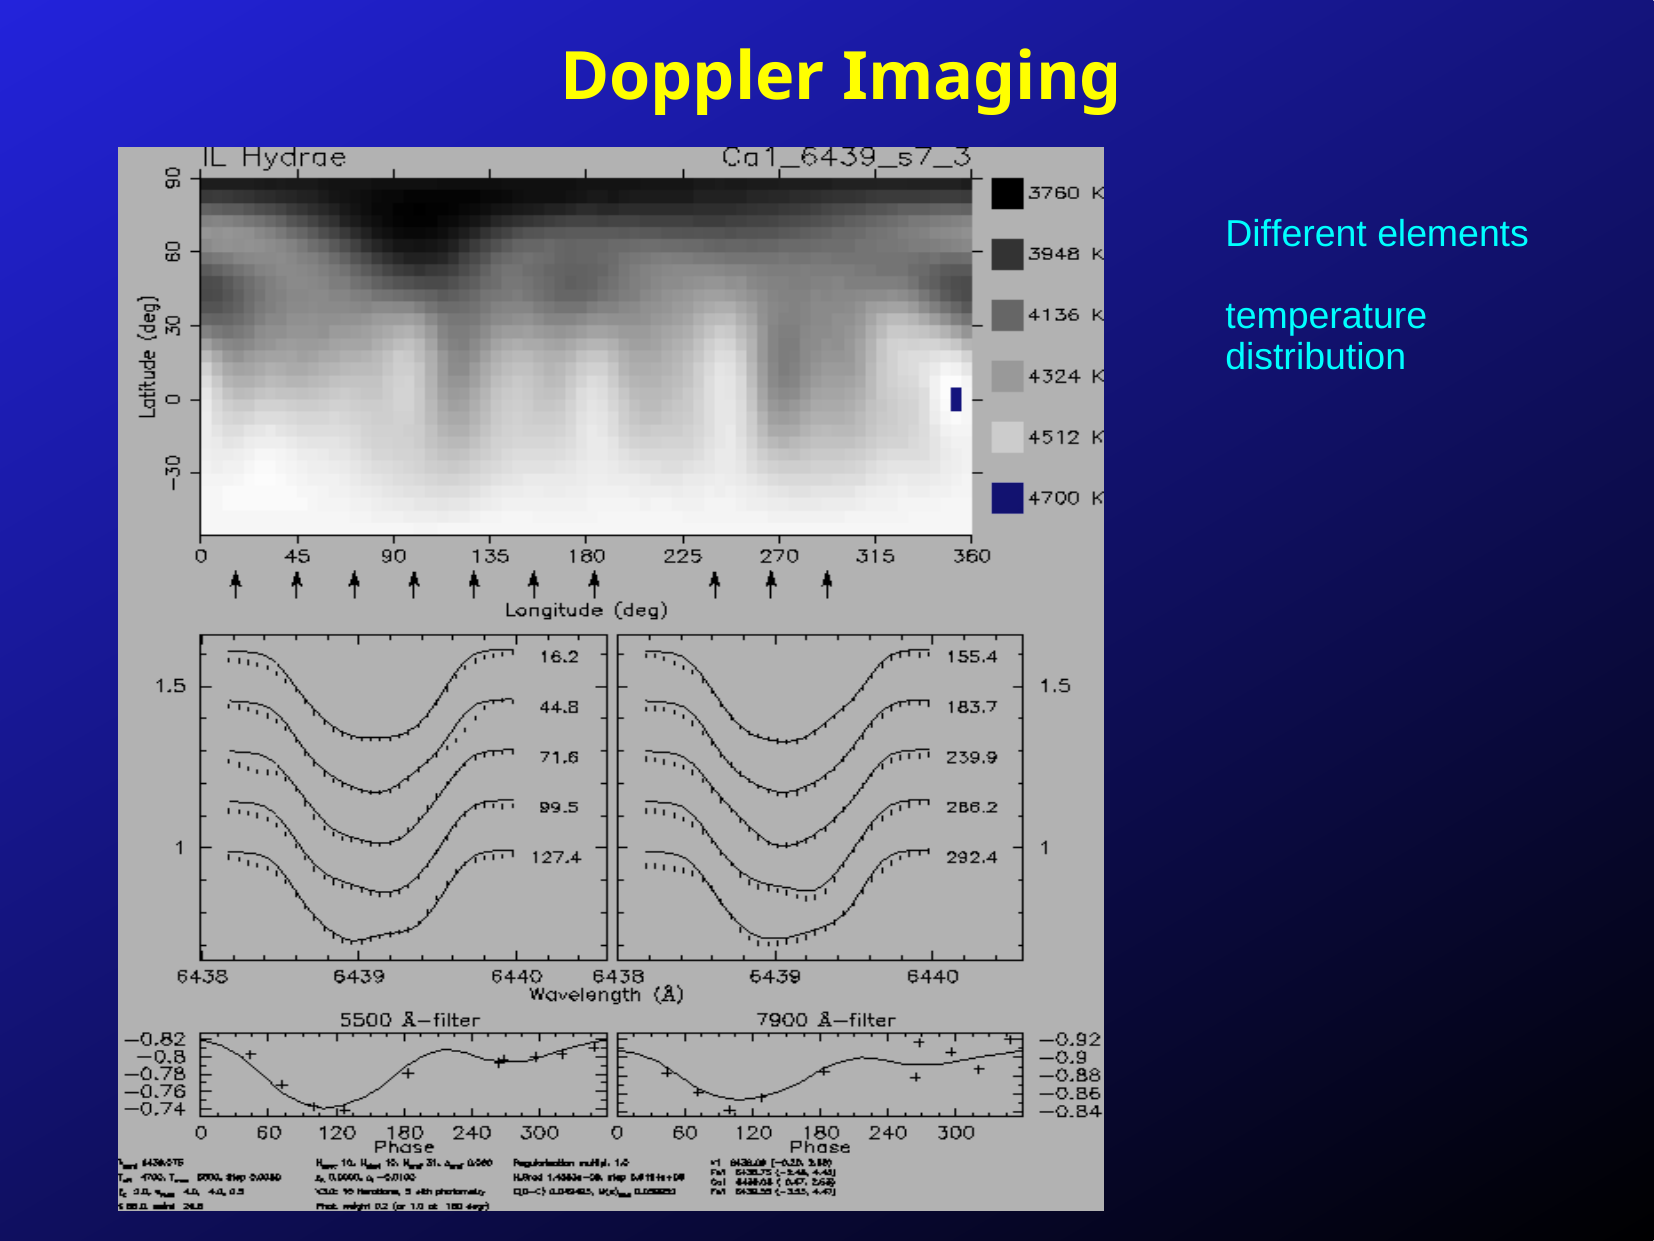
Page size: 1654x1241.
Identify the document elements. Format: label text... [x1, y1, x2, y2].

title Doppler Imaging [88, 27, 1577, 119]
text_box Different elements temperature distribution [1210, 206, 1595, 396]
picture [118, 147, 1104, 1211]
